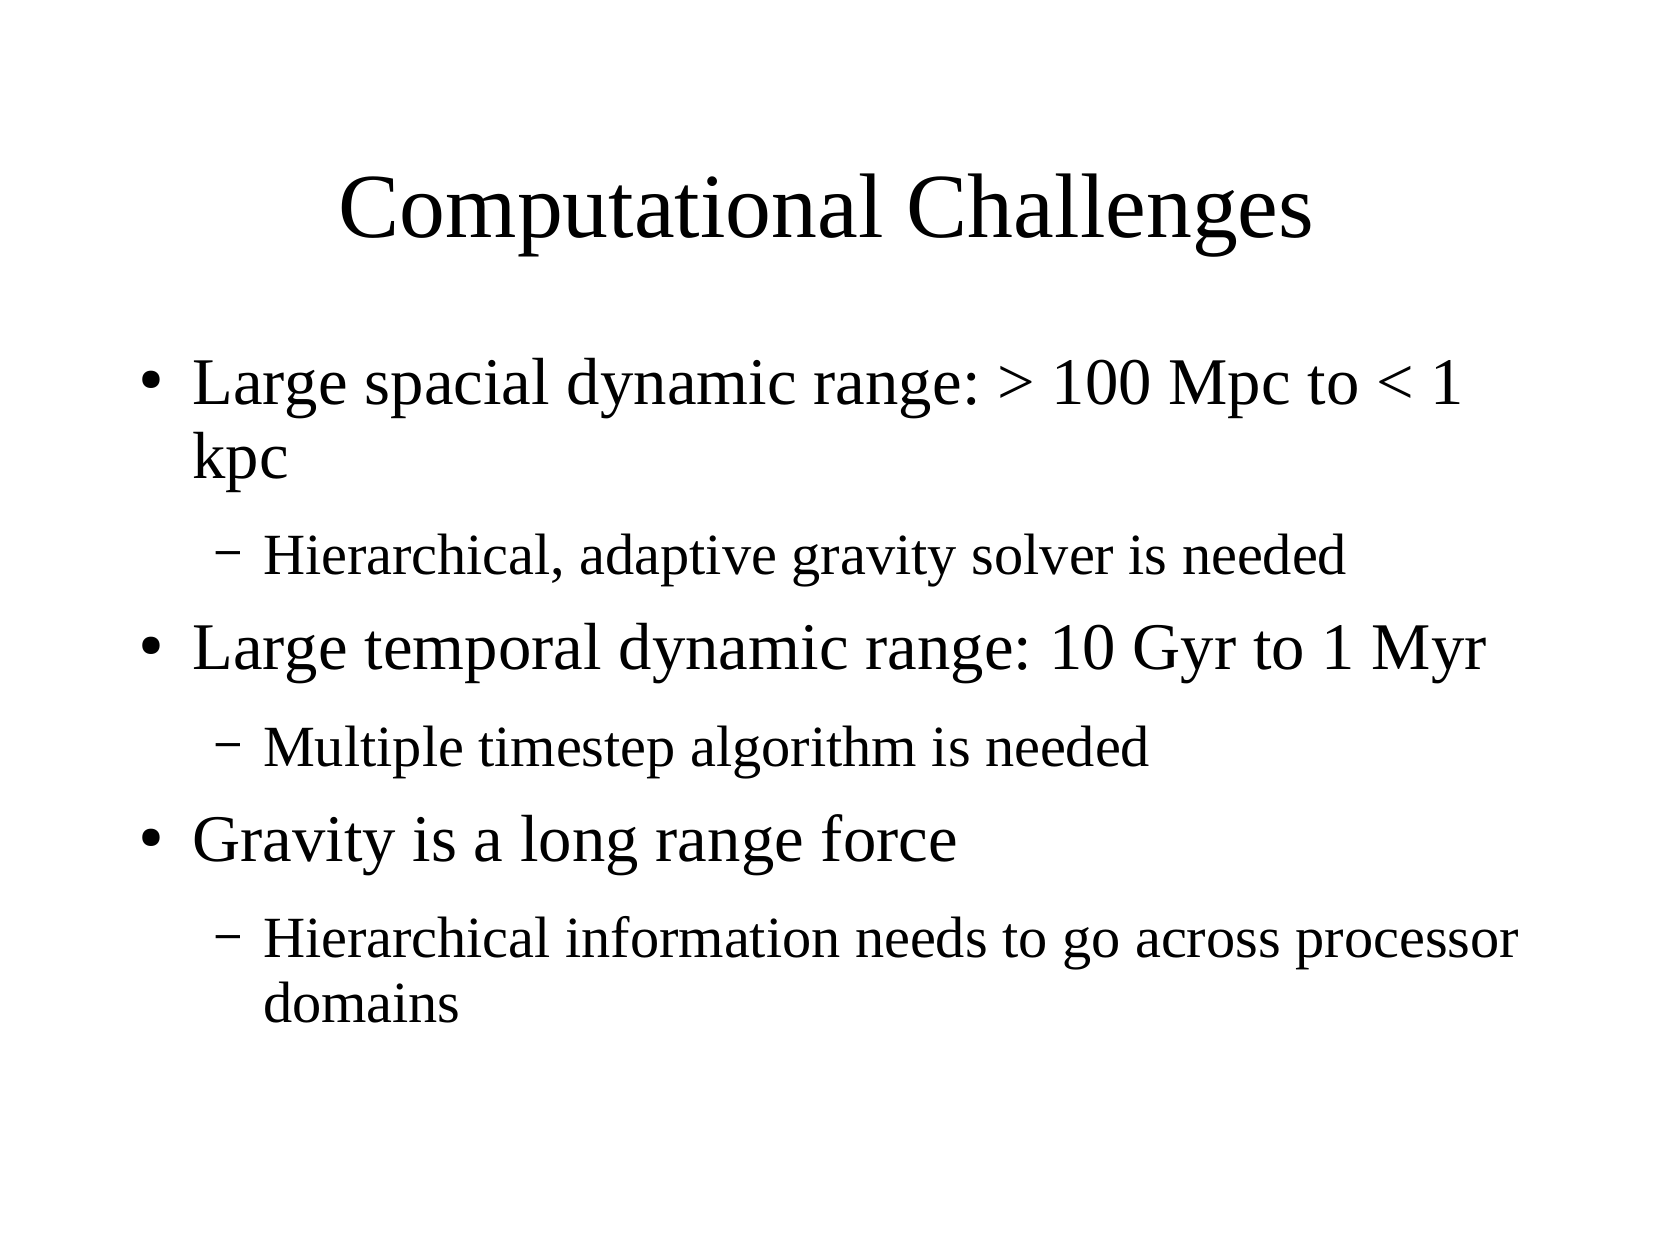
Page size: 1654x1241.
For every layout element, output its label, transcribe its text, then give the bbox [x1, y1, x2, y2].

title Computational Challenges [121, 110, 1534, 303]
list Large spacial dynamic range: > 100 Mpc to < 1 kpc Hierarchical, adaptive gravity solver is needed Large temporal dynamic range: 10 Gyr to 1 Myr Multiple timestep algorithm is needed Gravity is a long range force Hierarchical information needs to go across processor domains [121, 344, 1534, 1112]
